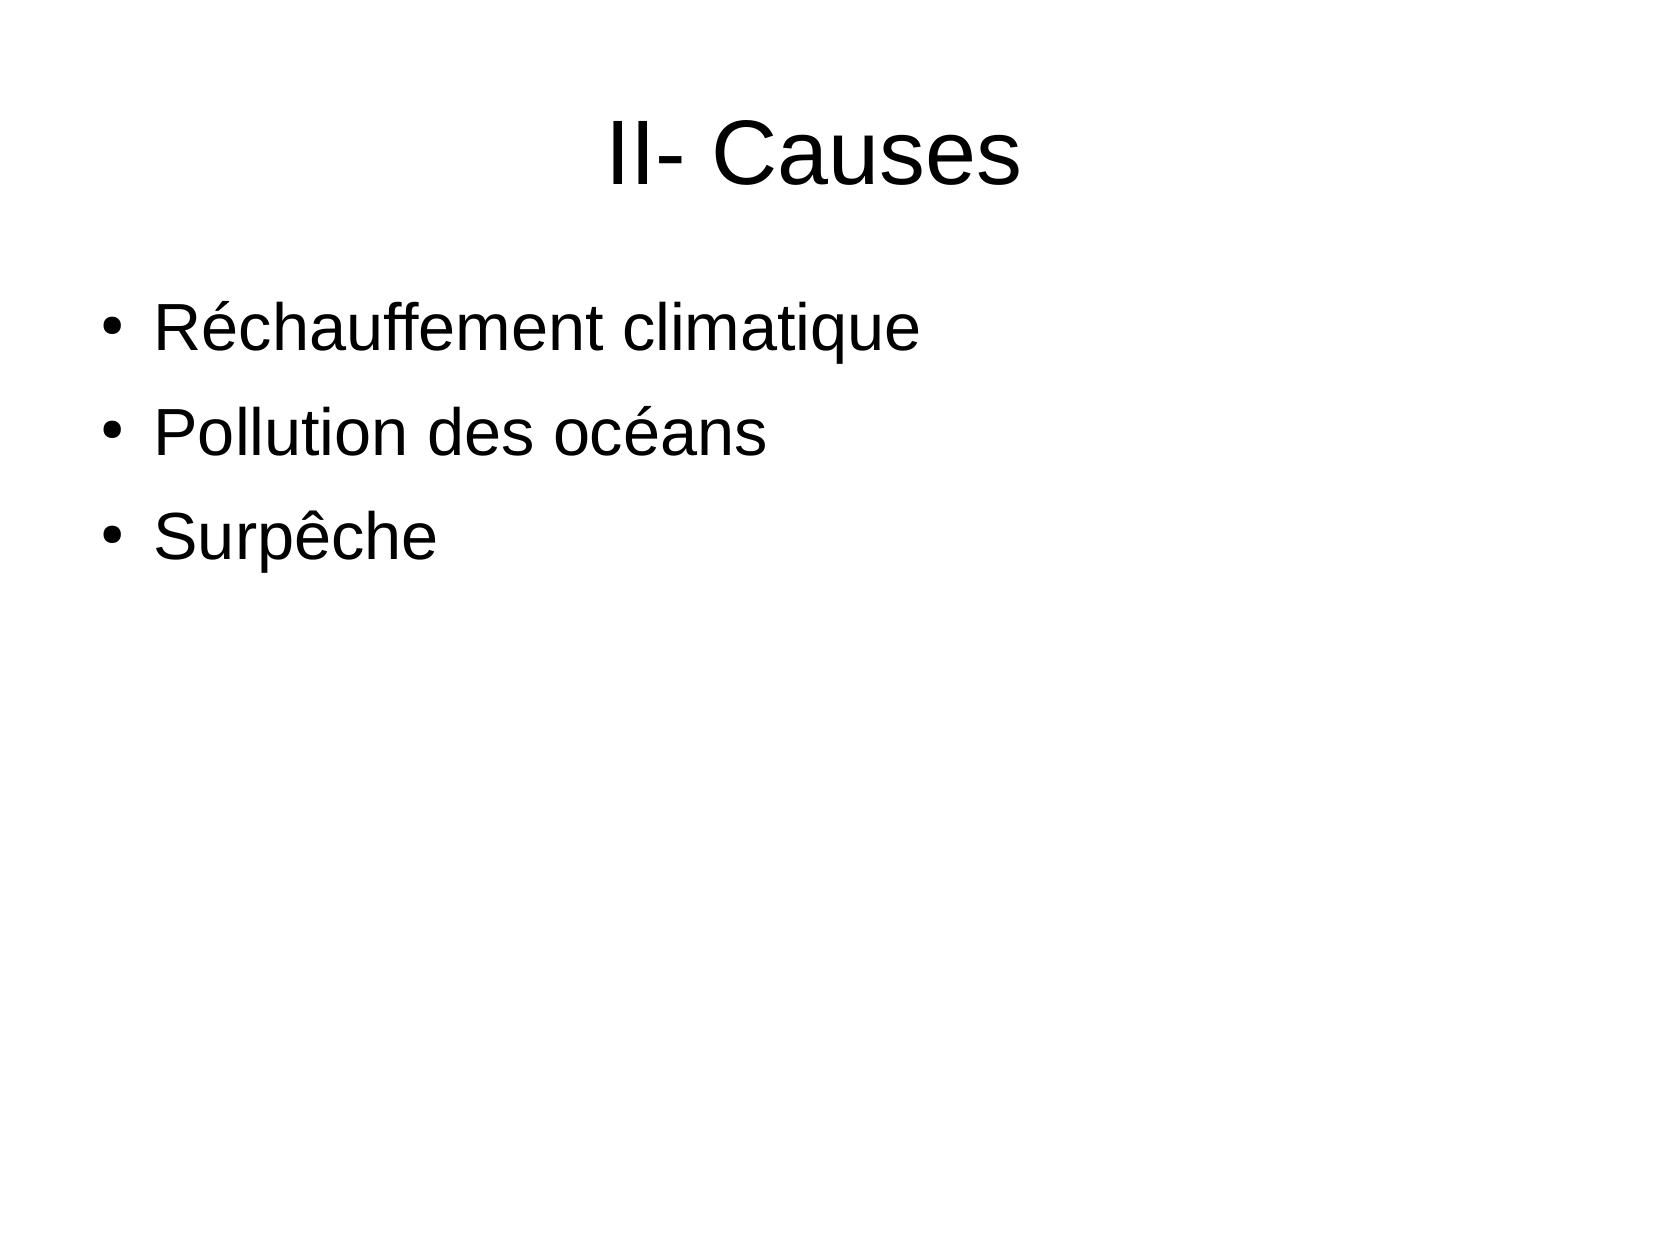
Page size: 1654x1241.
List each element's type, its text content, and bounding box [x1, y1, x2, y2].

list Réchauffement climatique Pollution des océans Surpêche [82, 290, 1571, 1109]
title II- Causes [82, 49, 1571, 257]
